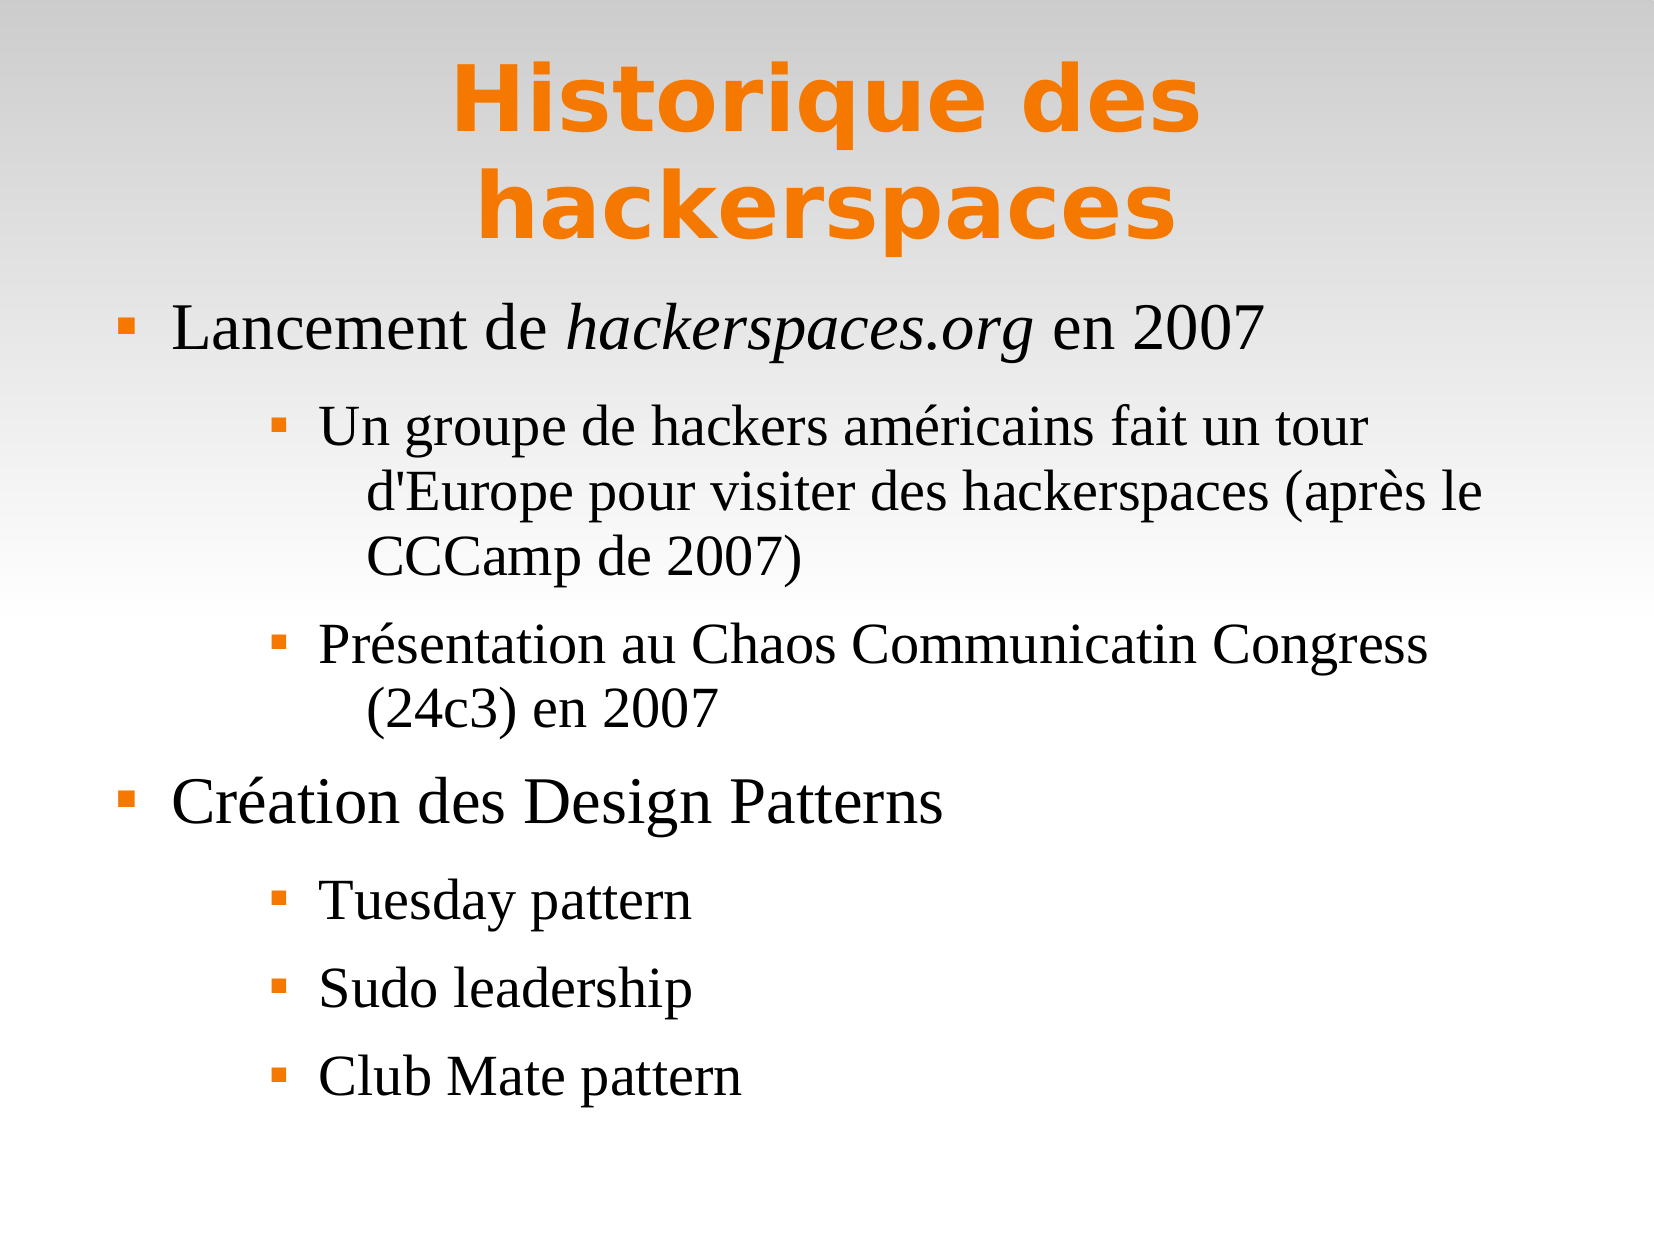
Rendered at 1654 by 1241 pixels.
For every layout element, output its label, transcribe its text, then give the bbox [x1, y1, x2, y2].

list Lancement de hackerspaces.org en 2007 Un groupe de hackers américains fait un tour d'Europe pour visiter des hackerspaces (après le CCCamp de 2007) Présentation au Chaos Communicatin Congress (24c3) en 2007 Création des Design Patterns Tuesday pattern Sudo leadership Club Mate pattern [82, 290, 1571, 1170]
title Historique des hackerspaces [82, 45, 1571, 261]
